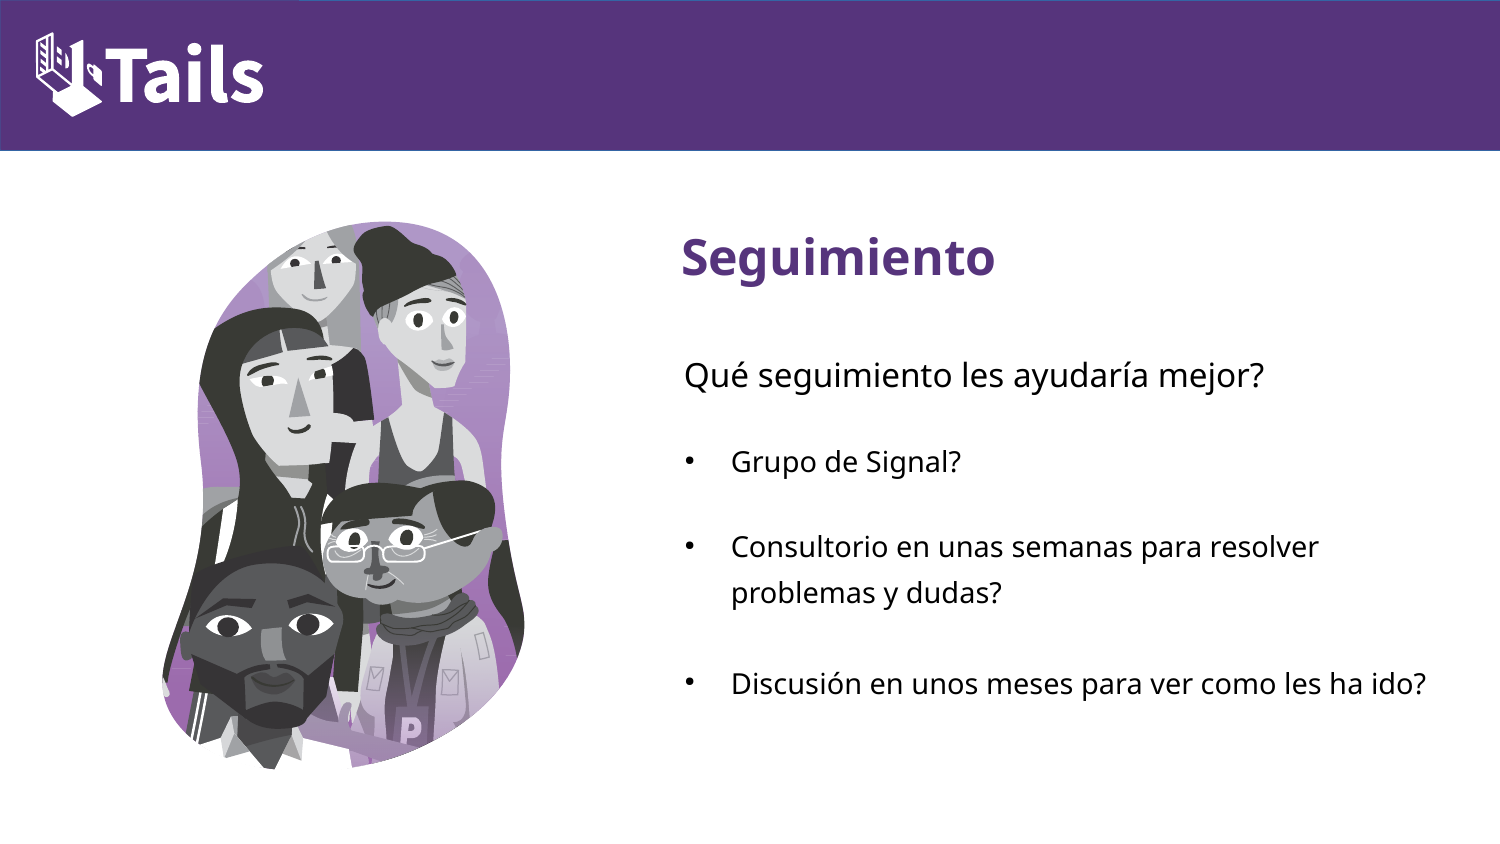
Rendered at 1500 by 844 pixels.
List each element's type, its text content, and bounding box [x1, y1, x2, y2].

picture [155, 214, 532, 778]
title Seguimiento [680, 197, 1426, 314]
list Grupo de Signal? Consultorio en unas semanas para resolver problemas y dudas? Discusión en unos meses para ver como les ha ido? [669, 436, 1463, 706]
text_box Qué seguimiento les ayudaría mejor? [669, 337, 1457, 413]
